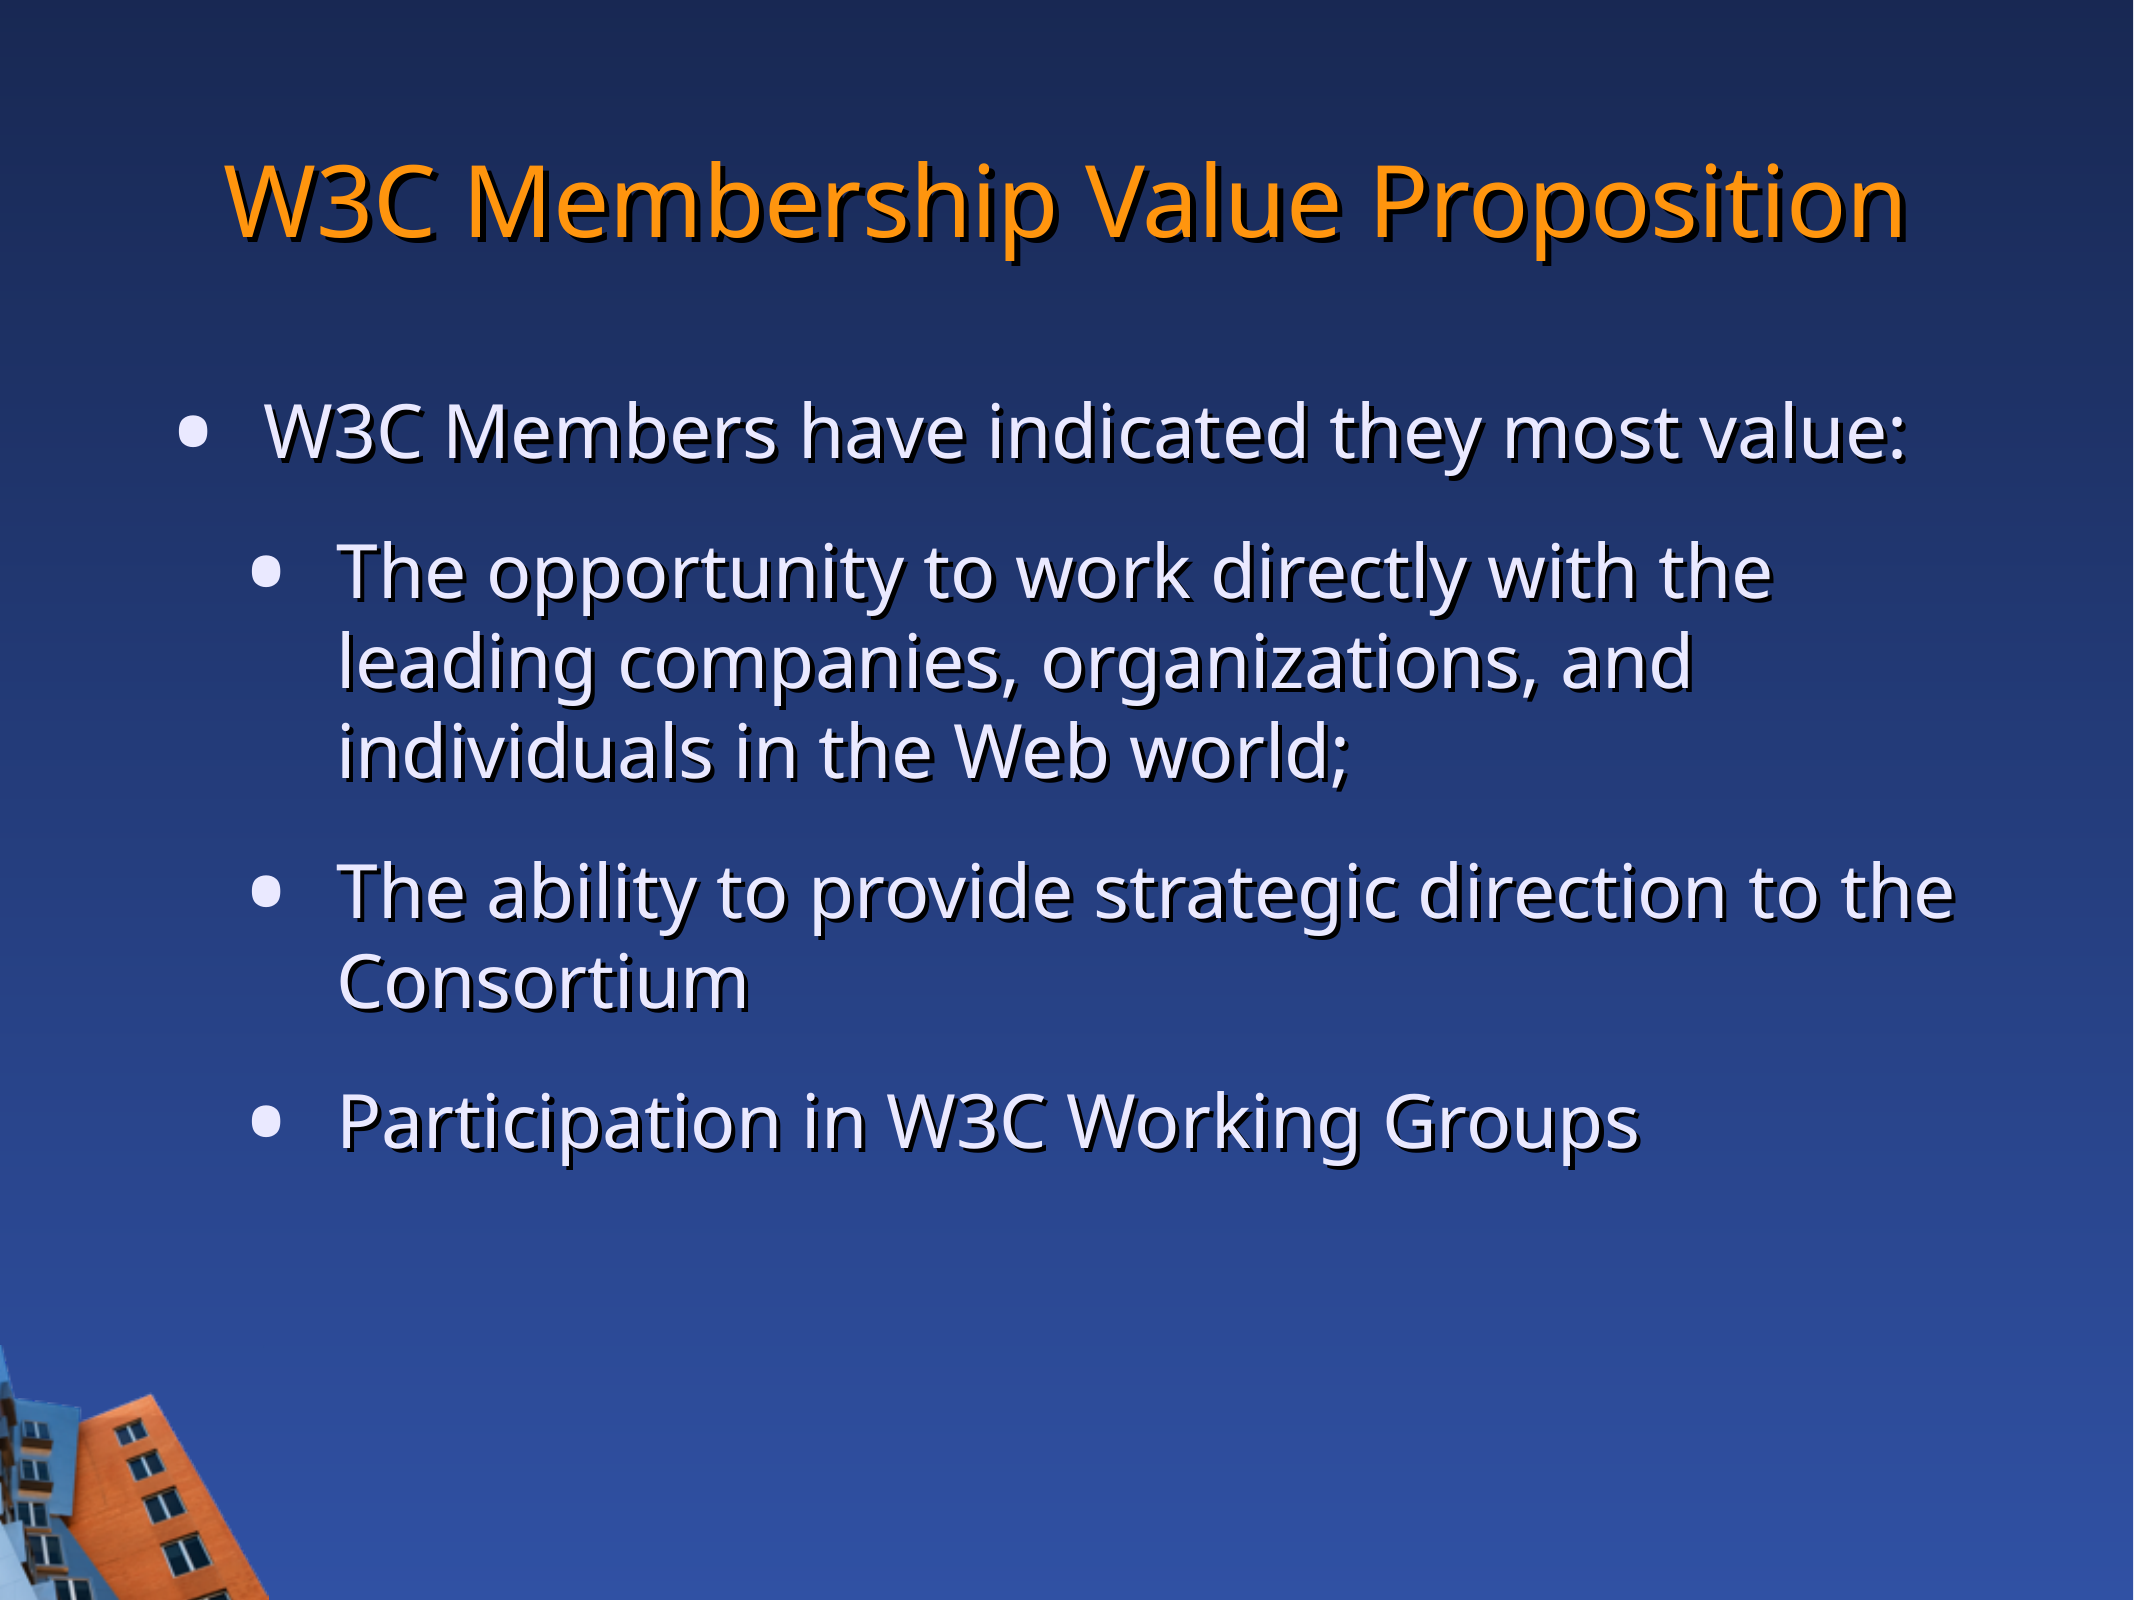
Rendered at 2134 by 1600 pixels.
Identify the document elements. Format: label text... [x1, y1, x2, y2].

title W3C Membership Value Proposition [106, 71, 2027, 324]
picture [0, 1345, 269, 1600]
list W3C Members have indicated they most value: The opportunity to work directly with the leading companies, organizations, and individuals in the Web world; The ability to provide strategic direction to the Consortium Participation in W3C Working Groups [117, 383, 2038, 1425]
